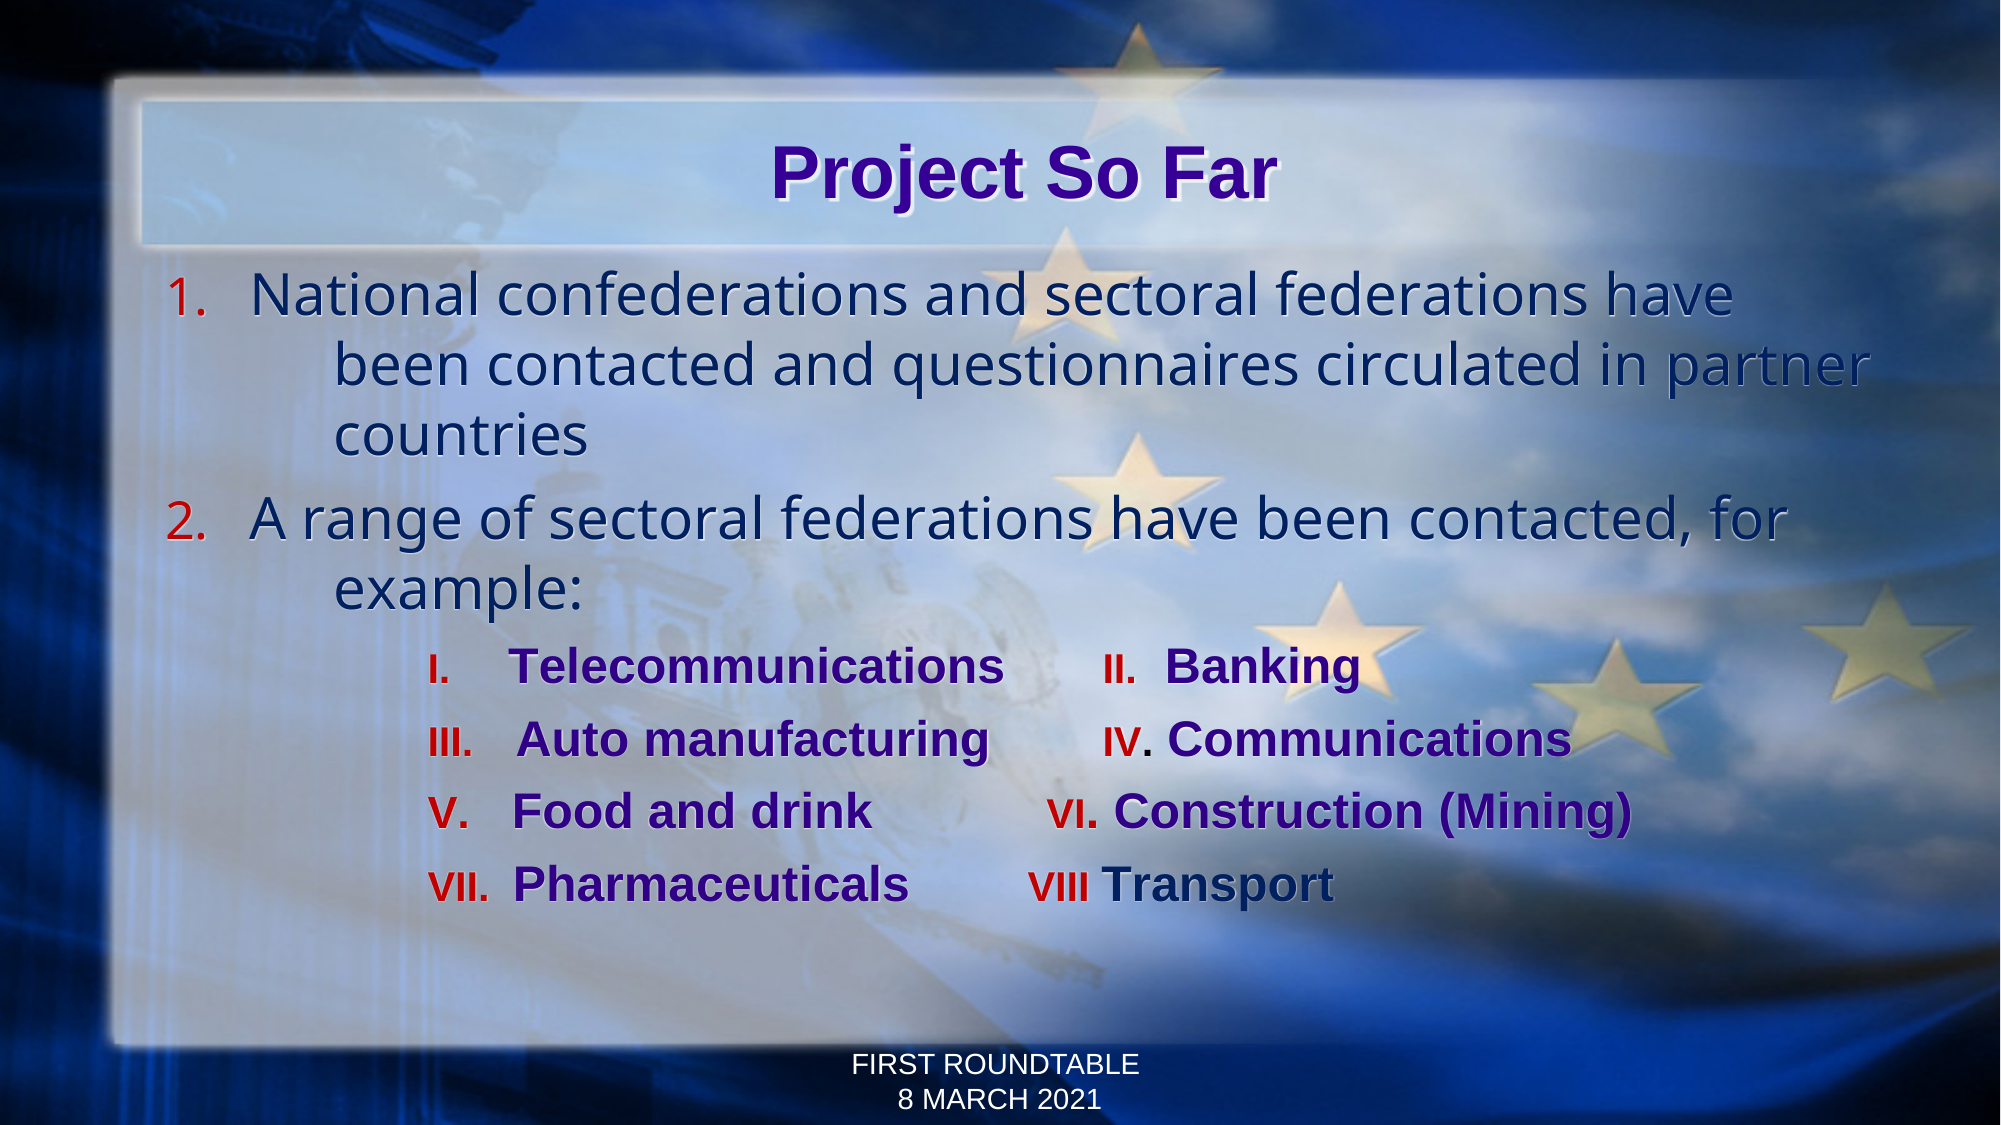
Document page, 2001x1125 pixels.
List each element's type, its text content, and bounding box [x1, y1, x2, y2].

title Project So Far [150, 87, 1900, 249]
list National confederations and sectoral federations have been contacted and questionnaires circulated in partner countries A range of sectoral federations have been contacted, for example: I. Telecommunications II. Banking III. Auto manufacturing IV. Communications Food and drink VI. Construction (Mining) VII. Pharmaceuticals VIII Transport [150, 249, 1900, 1025]
text_box FIRST ROUNDTABLE 8 MARCH 2021 [499, 1037, 1501, 1124]
